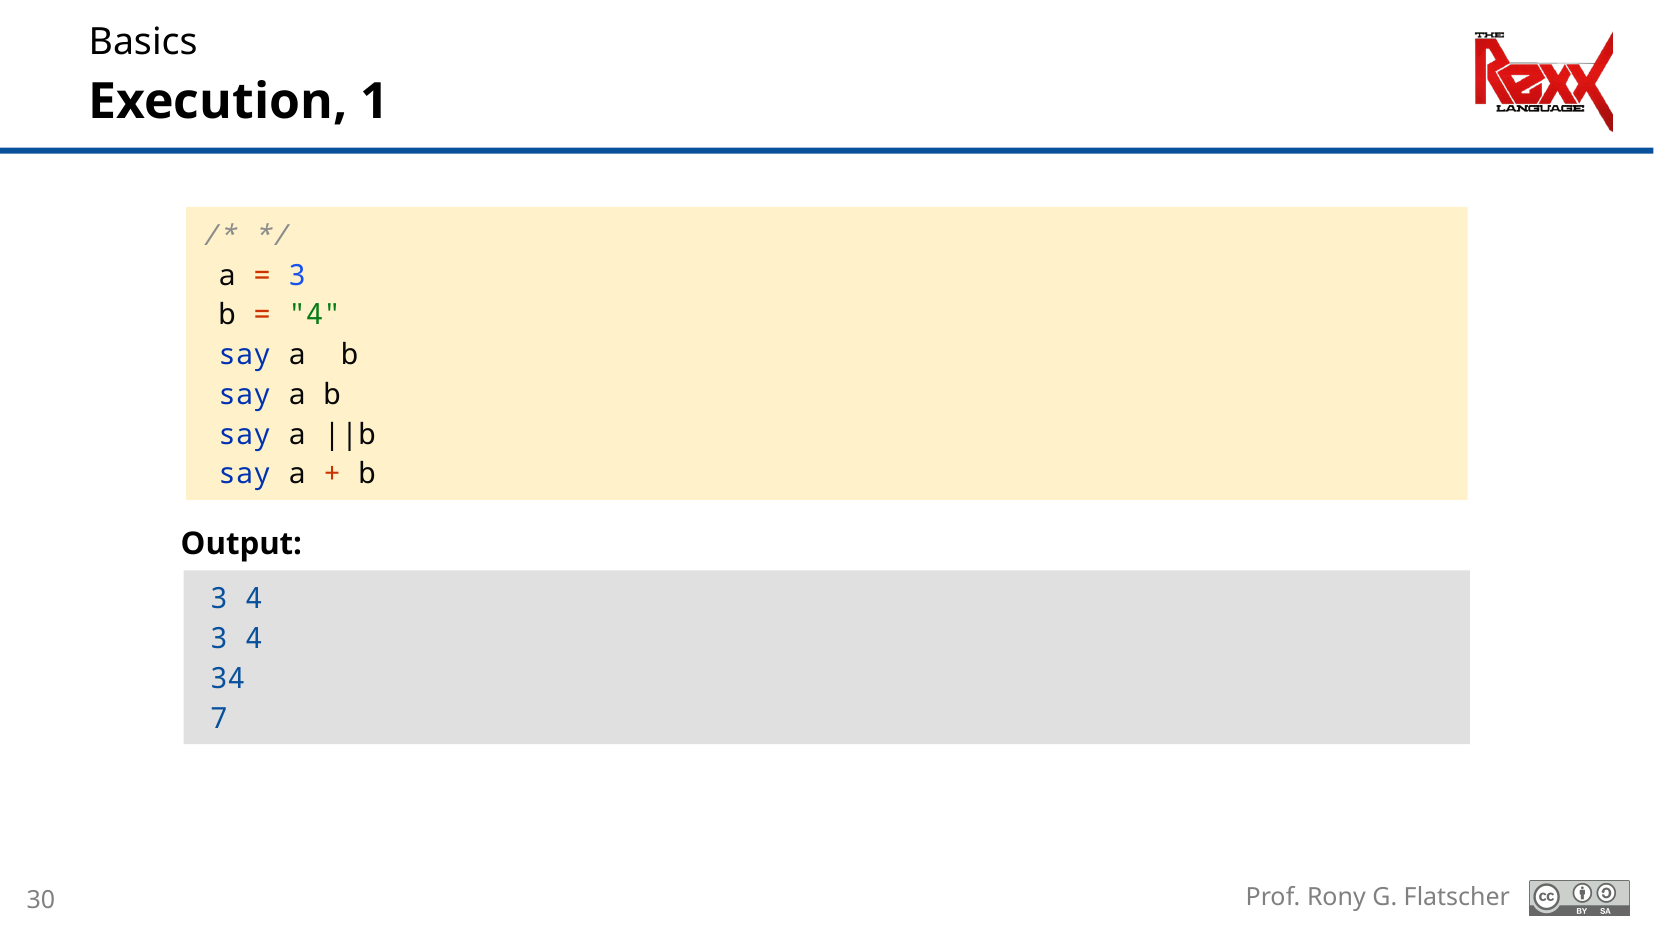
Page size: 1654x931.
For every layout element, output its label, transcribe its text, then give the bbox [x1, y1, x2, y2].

text_box Output: [165, 513, 332, 570]
title Basics Execution, 1 [29, 0, 1654, 148]
text_box /* */ a = 3 b = "4" say a b say a b say a ||b say a + b [186, 206, 1468, 488]
text_box 3 4 3 4 34 7 [183, 570, 1470, 738]
